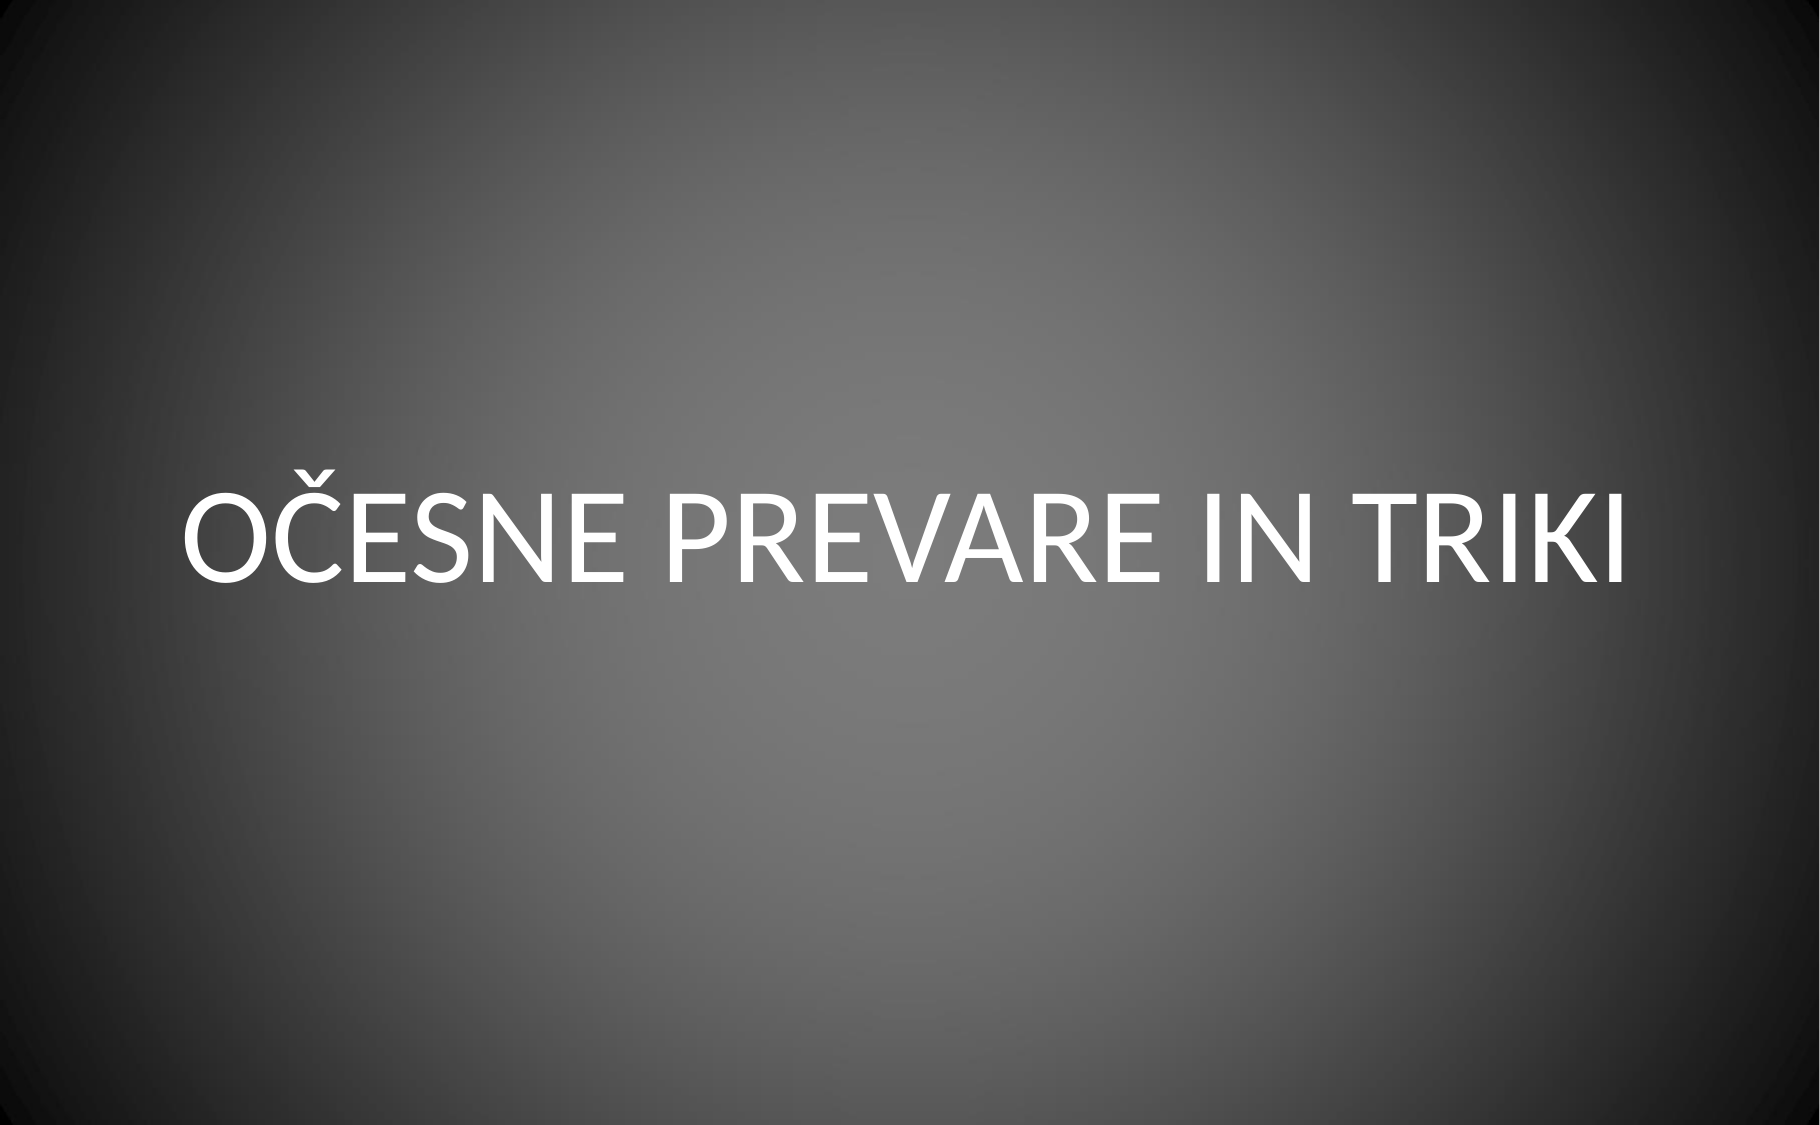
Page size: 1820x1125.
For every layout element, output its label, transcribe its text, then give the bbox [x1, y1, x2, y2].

title OČESNE PREVARE IN TRIKI [89, 433, 1727, 622]
picture [0, 0, 1820, 1125]
